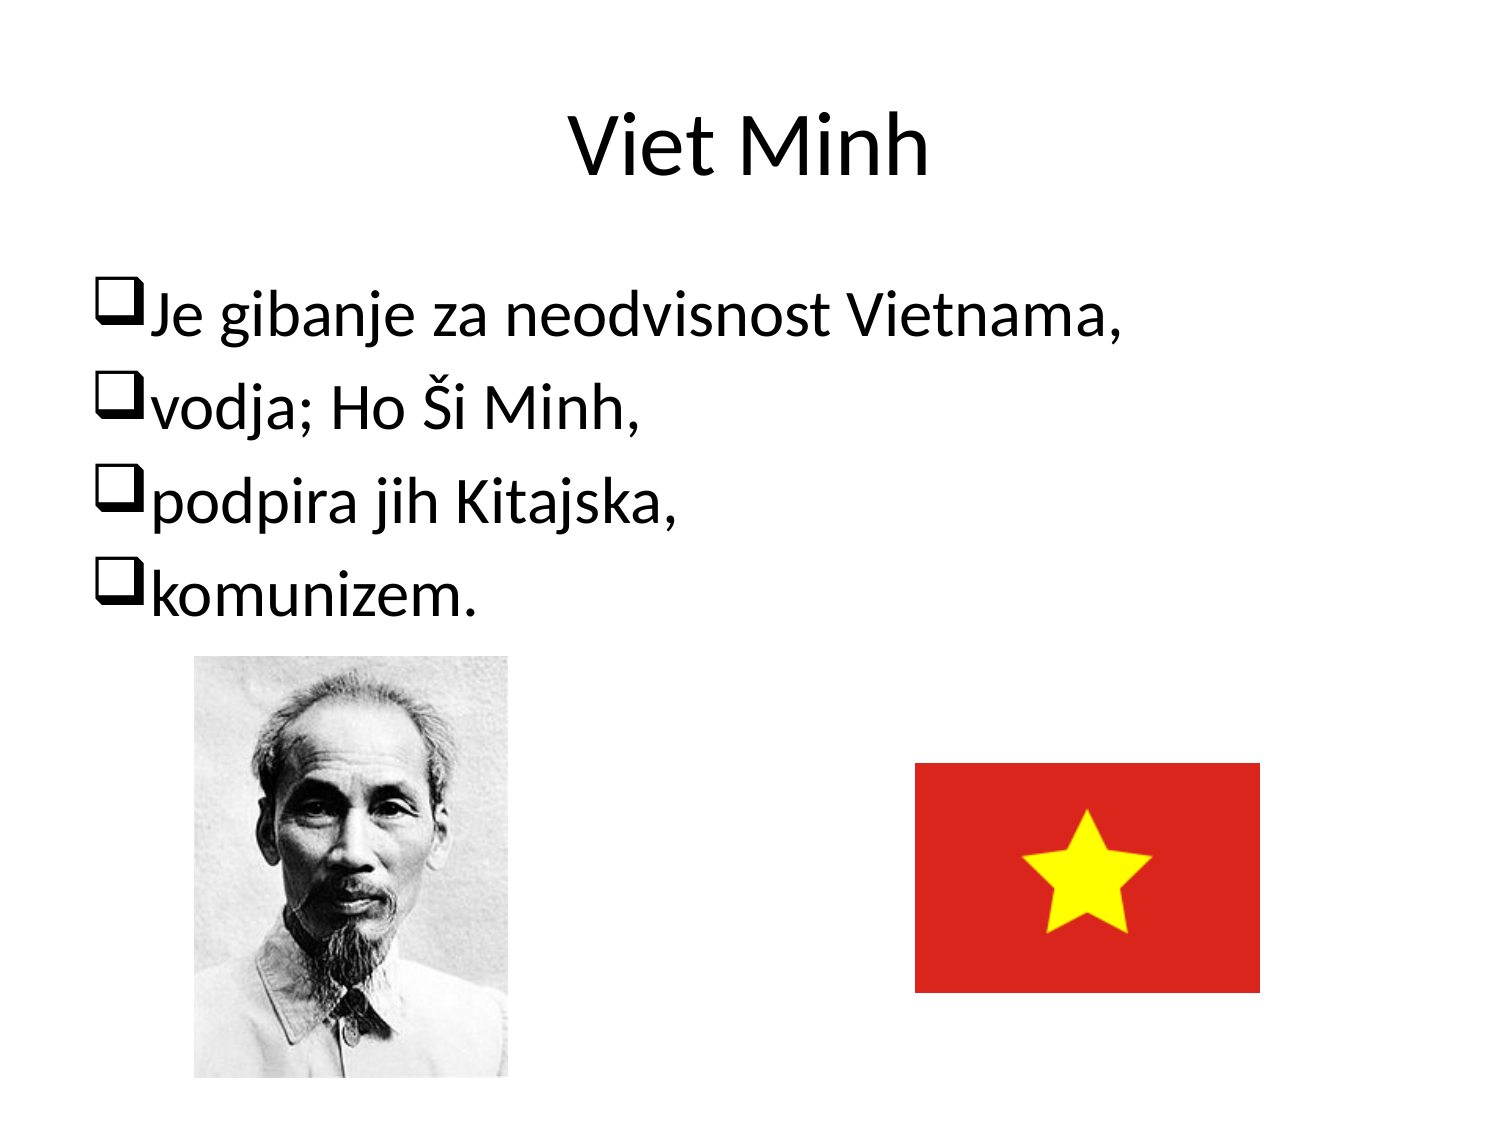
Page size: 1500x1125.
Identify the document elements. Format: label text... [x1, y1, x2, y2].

picture [194, 656, 508, 1078]
list Je gibanje za neodvisnost Vietnama, vodja; Ho Ši Minh, podpira jih Kitajska, komunizem. [75, 262, 1425, 1005]
picture [915, 763, 1260, 993]
title Viet Minh [75, 45, 1425, 233]
